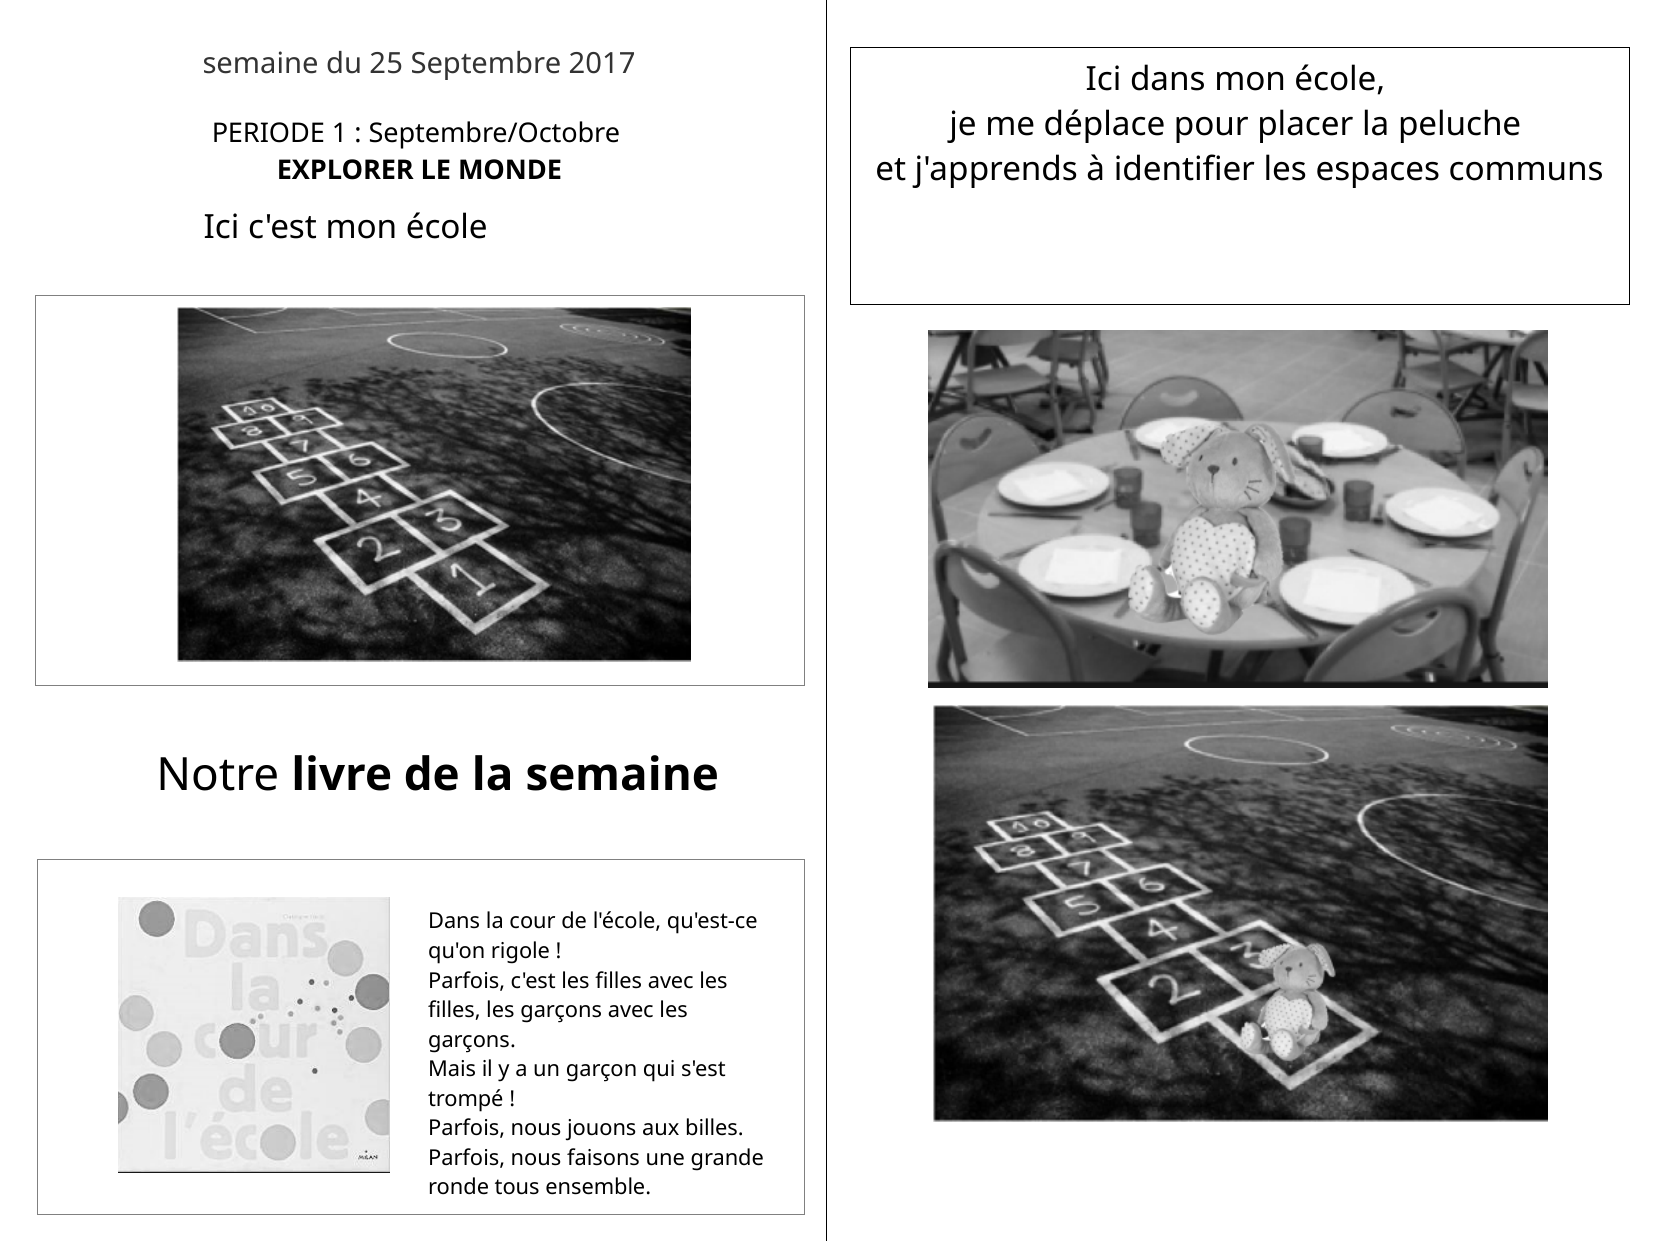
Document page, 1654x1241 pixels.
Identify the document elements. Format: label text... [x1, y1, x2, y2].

text_box Notre livre de la semaine [35, 734, 805, 898]
picture [933, 705, 1548, 1123]
picture [928, 330, 1548, 688]
text_box Ici c'est mon école [188, 195, 662, 278]
picture [177, 307, 691, 662]
text_box PERIODE 1 : Septembre/Octobre EXPLORER LE MONDE [82, 106, 756, 189]
text_box Dans la cour de l'école, qu'est-ce qu'on rigole ! Parfois, c'est les filles avec les filles, les garçons avec les garçons. Mais il y a un garçon qui s'est trompé ! Parfois, nous jouons aux billes. Parfois, nous faisons une grande ronde tous ensemble. [413, 898, 780, 1192]
text_box Ici dans mon école, je me déplace pour placer la peluche et j'apprends à identifier les espaces communs [850, 47, 1630, 305]
picture [118, 897, 390, 1173]
text_box semaine du 25 Septembre 2017 [59, 35, 780, 118]
